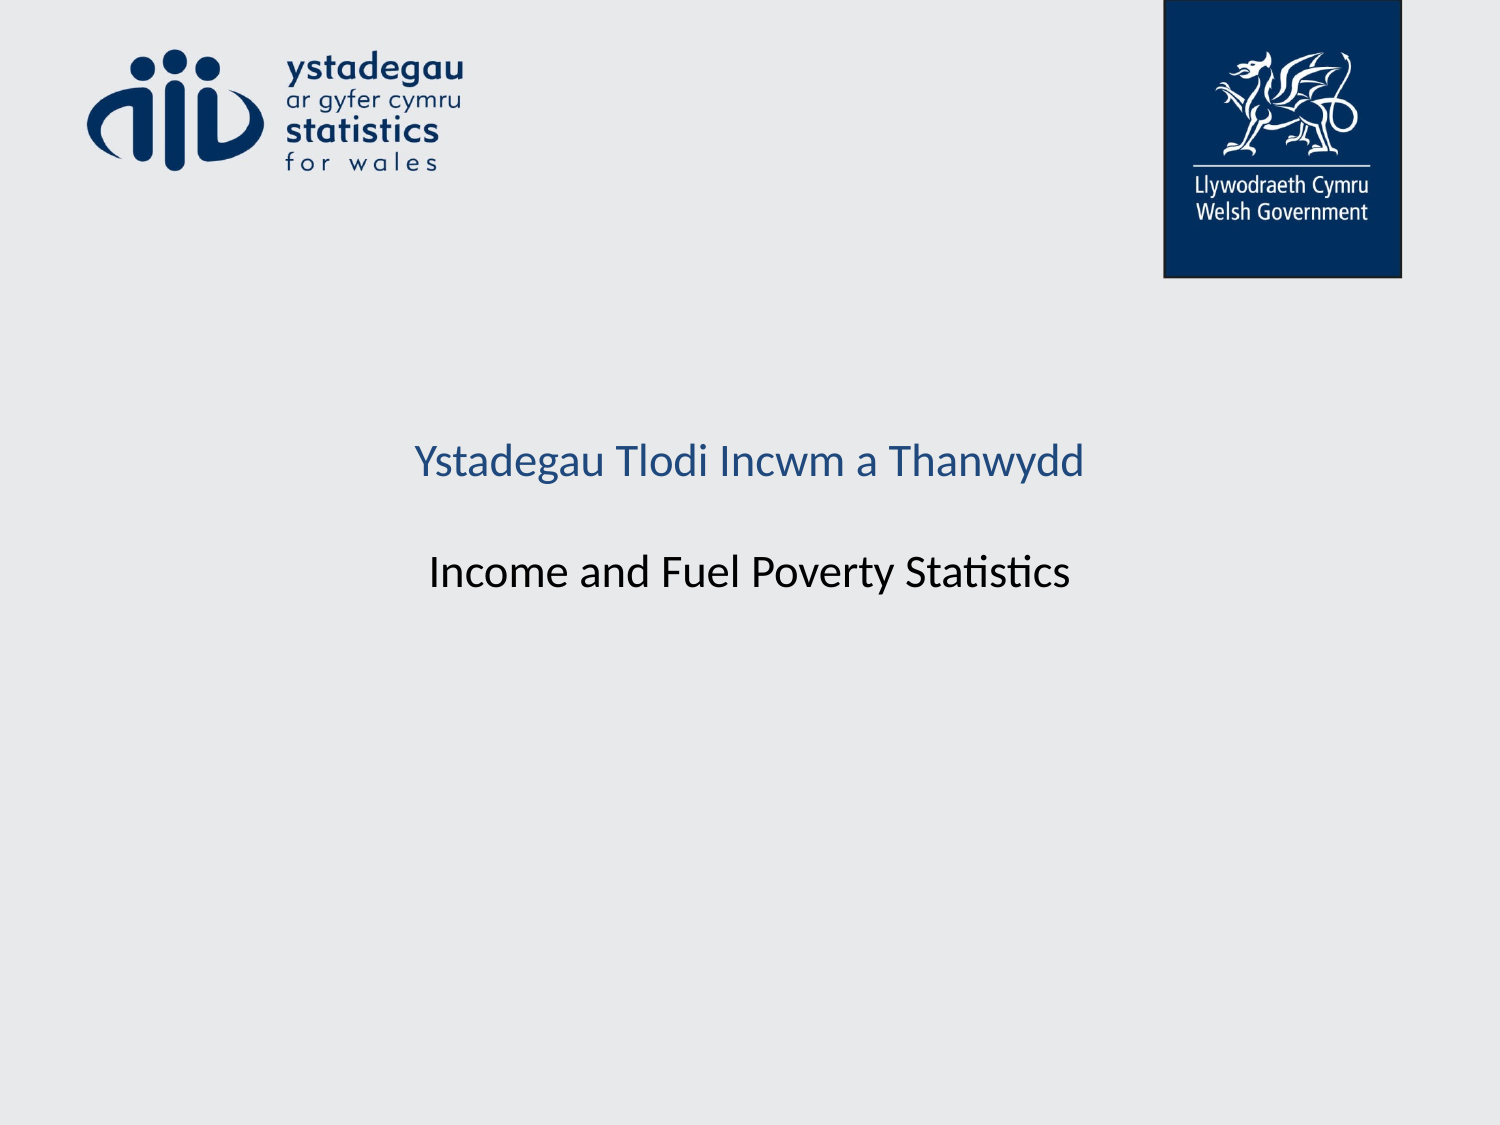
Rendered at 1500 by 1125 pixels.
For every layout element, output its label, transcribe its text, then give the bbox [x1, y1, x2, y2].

title Ystadegau Tlodi Incwm a Thanwydd Income and Fuel Poverty Statistics [112, 420, 1388, 662]
